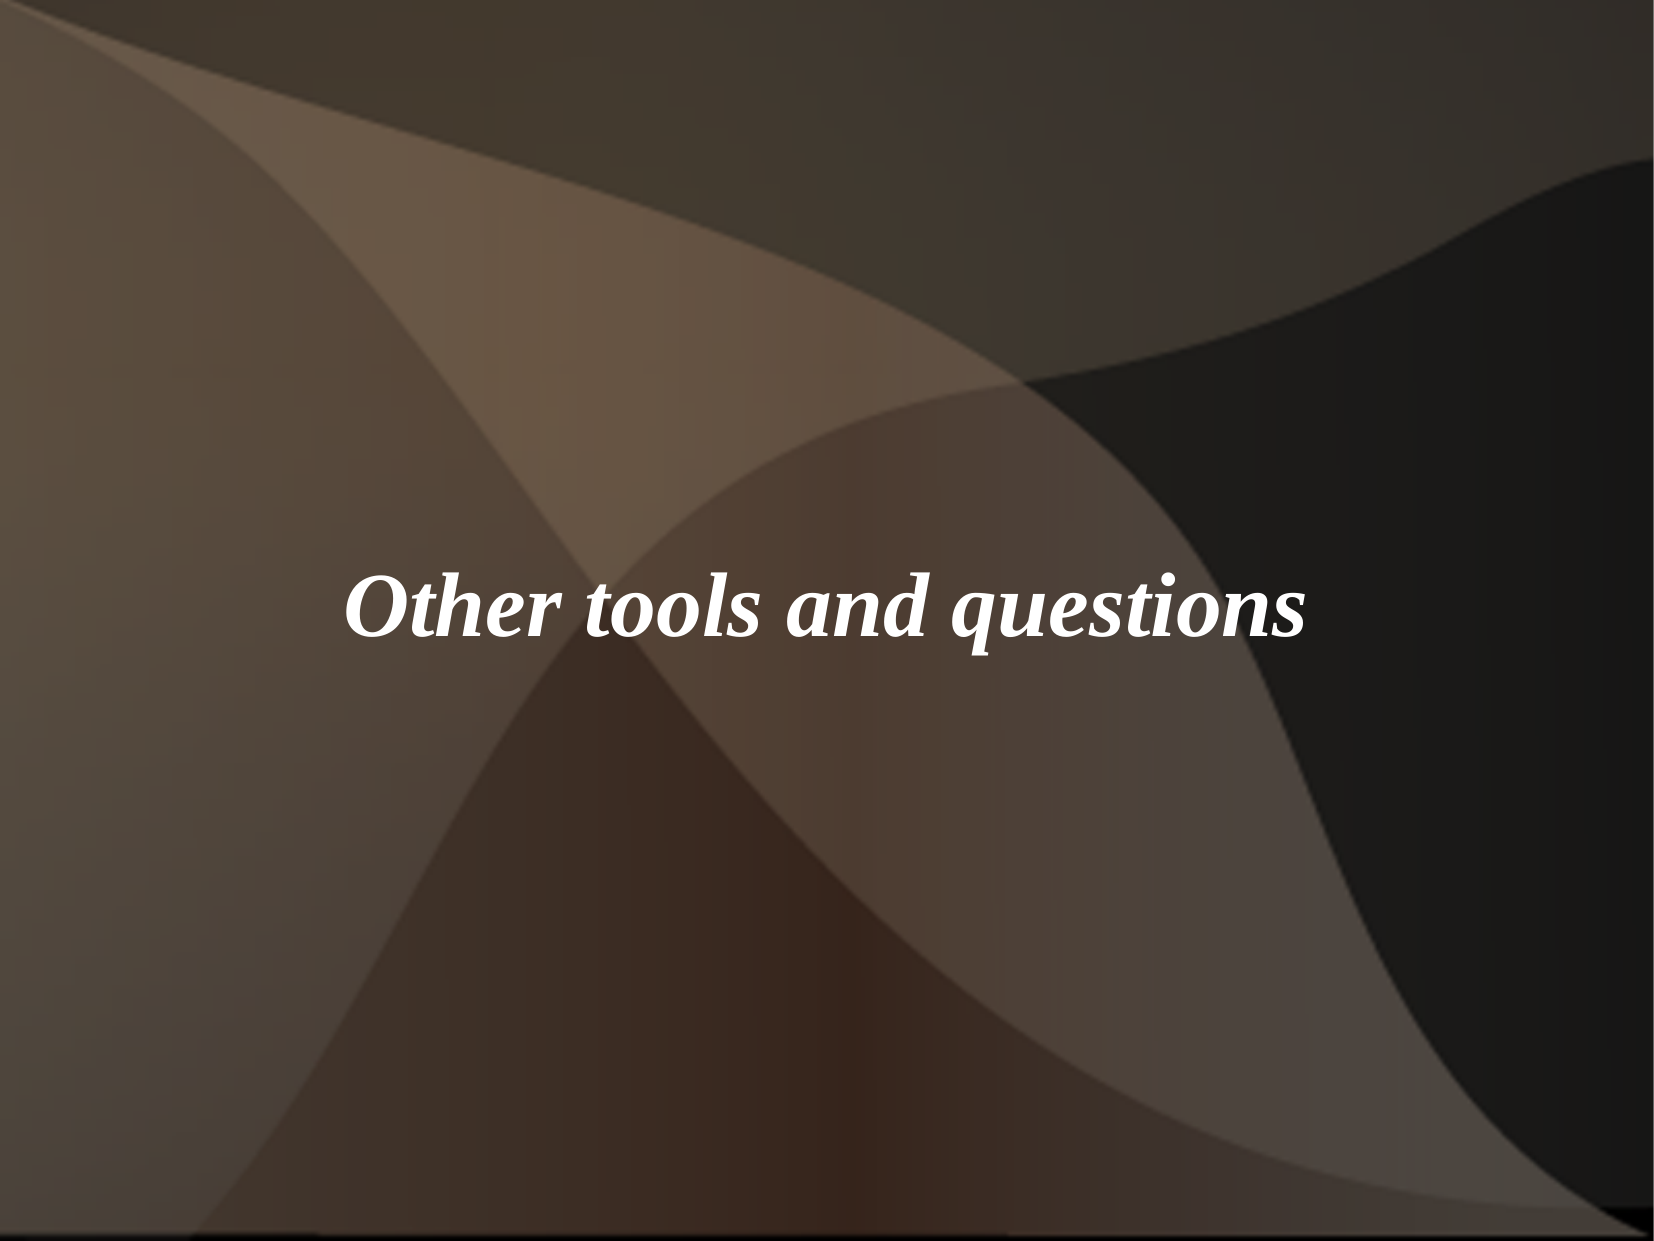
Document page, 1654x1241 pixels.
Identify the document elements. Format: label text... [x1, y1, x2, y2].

picture [0, 0, 1654, 1241]
title Other tools and questions [82, 501, 1571, 709]
